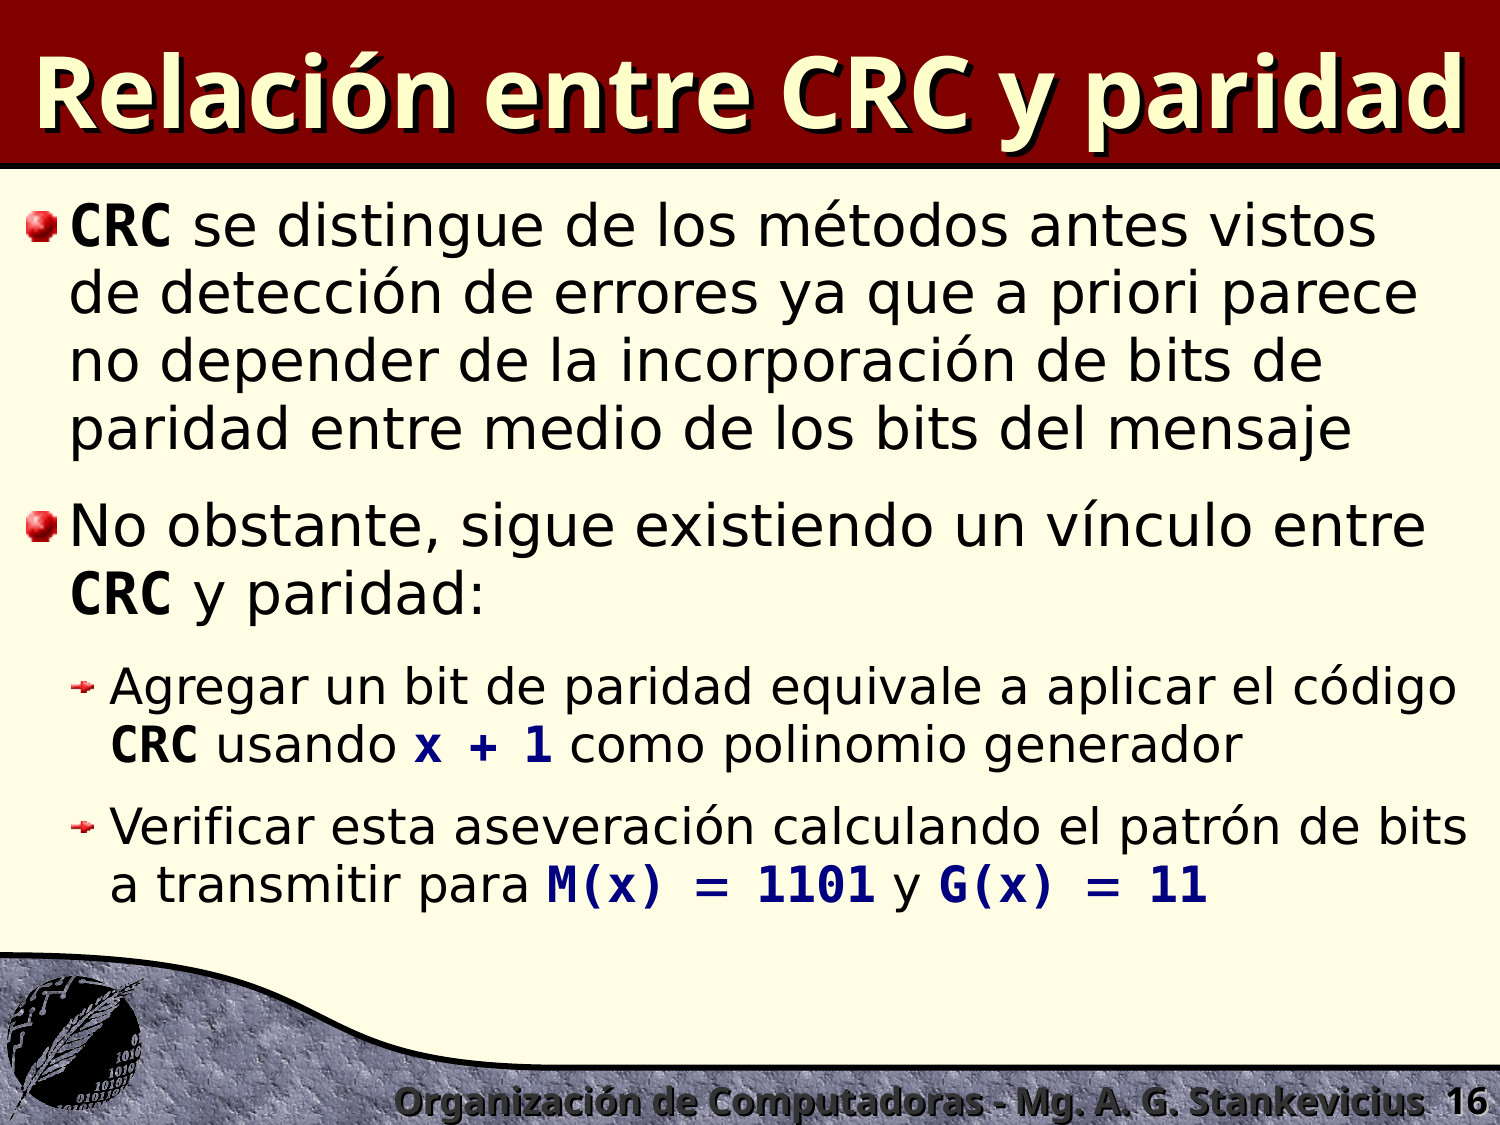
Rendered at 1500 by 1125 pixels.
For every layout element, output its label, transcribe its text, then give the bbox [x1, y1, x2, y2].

picture [0, 959, 1500, 1125]
picture [448, 1100, 455, 1110]
picture [802, 1100, 806, 1110]
title Relación entre CRC y paridad [15, 5, 1485, 160]
picture [1058, 1100, 1065, 1110]
list CRC se distingue de los métodos antes vistos de detección de errores ya que a priori parece no depender de la incorporación de bits de paridad entre medio de los bits del mensaje No obstante, sigue existiendo un vínculo entre CRC y paridad: Agregar un bit de paridad equivale a aplicar el código CRC usando x + 1 como polinomio generador Verificar esta aseveración calculando el patrón de bits a transmitir para M(x) = 1101 y G(x) = 11 [11, 192, 1486, 935]
